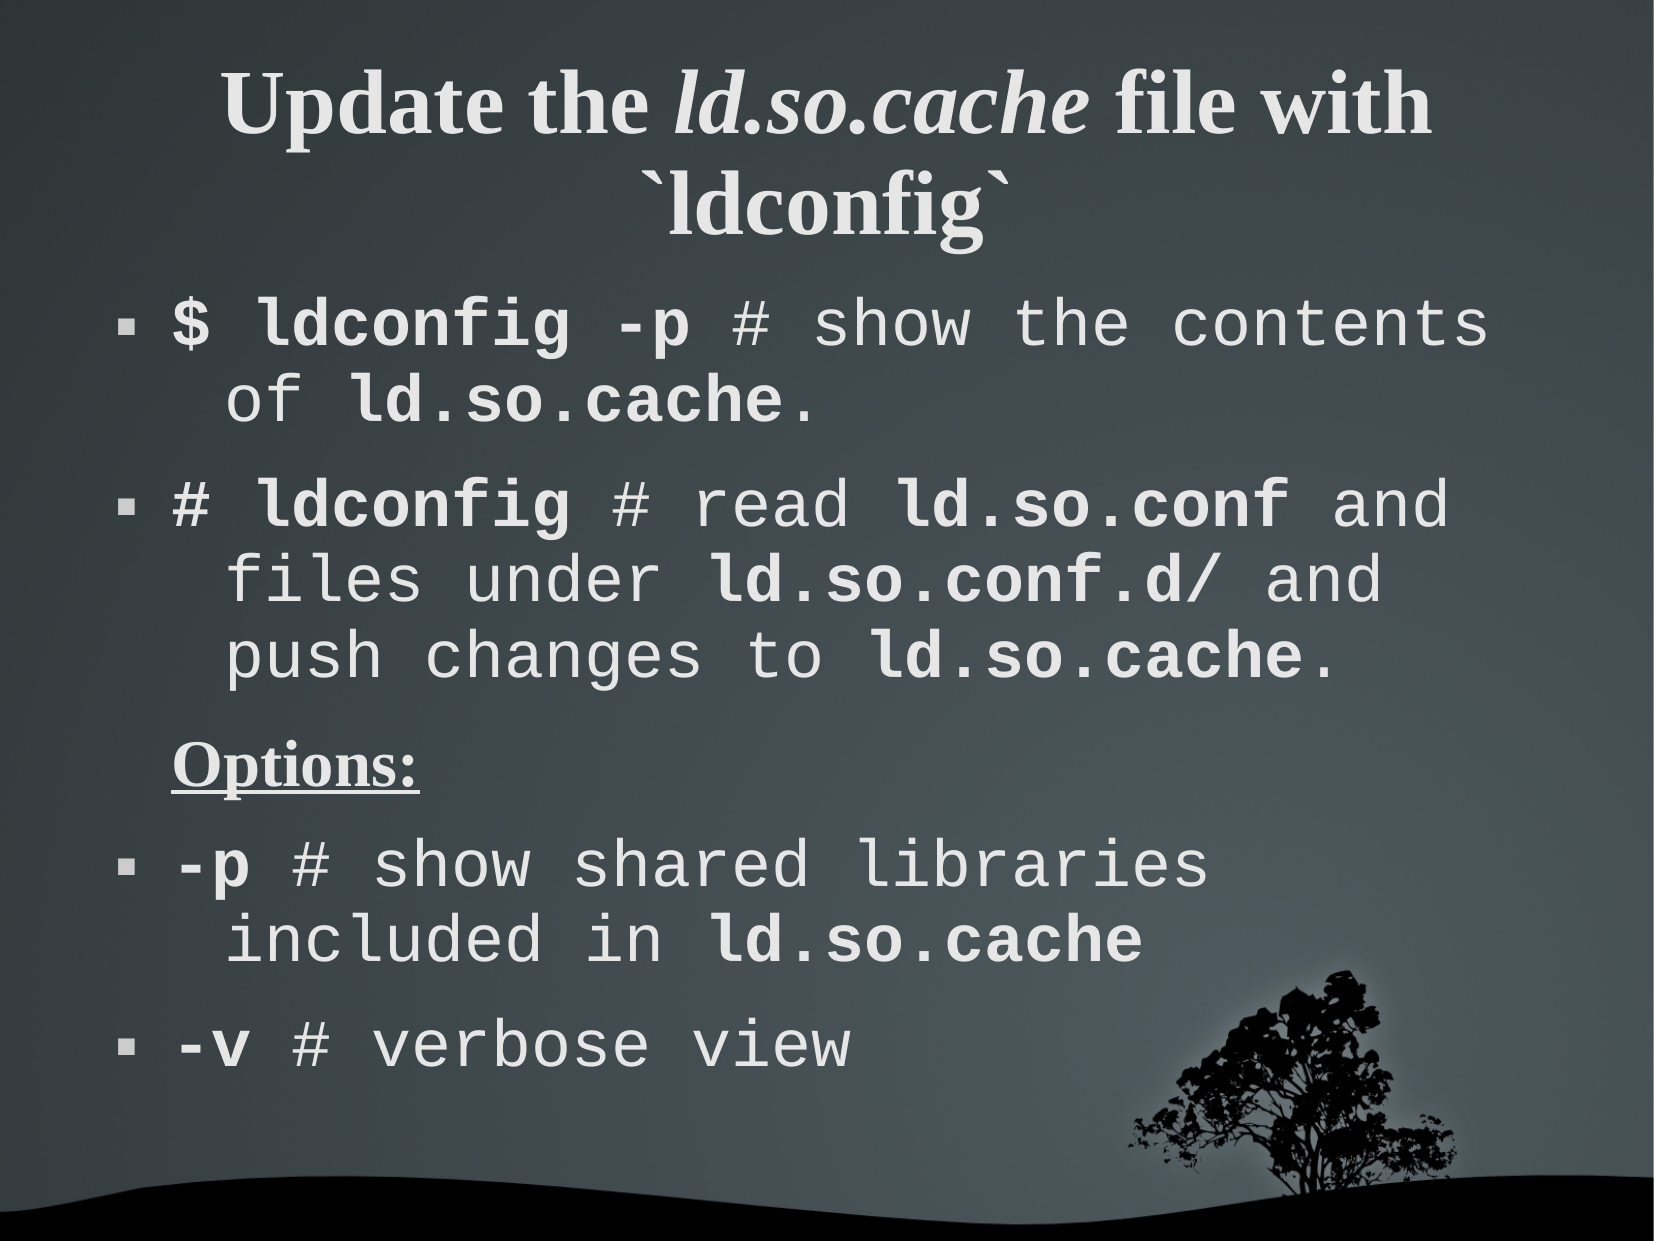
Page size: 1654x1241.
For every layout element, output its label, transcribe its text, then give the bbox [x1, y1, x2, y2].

picture [0, 0, 1654, 1241]
title Update the ld.so.cache file with `ldconfig` [82, 33, 1571, 273]
list $ ldconfig -p # show the contents of ld.so.cache. # ldconfig # read ld.so.conf and files under ld.so.conf.d/ and push changes to ld.so.cache. Options: -p # show shared libraries included in ld.so.cache -v # verbose view [82, 290, 1571, 1109]
